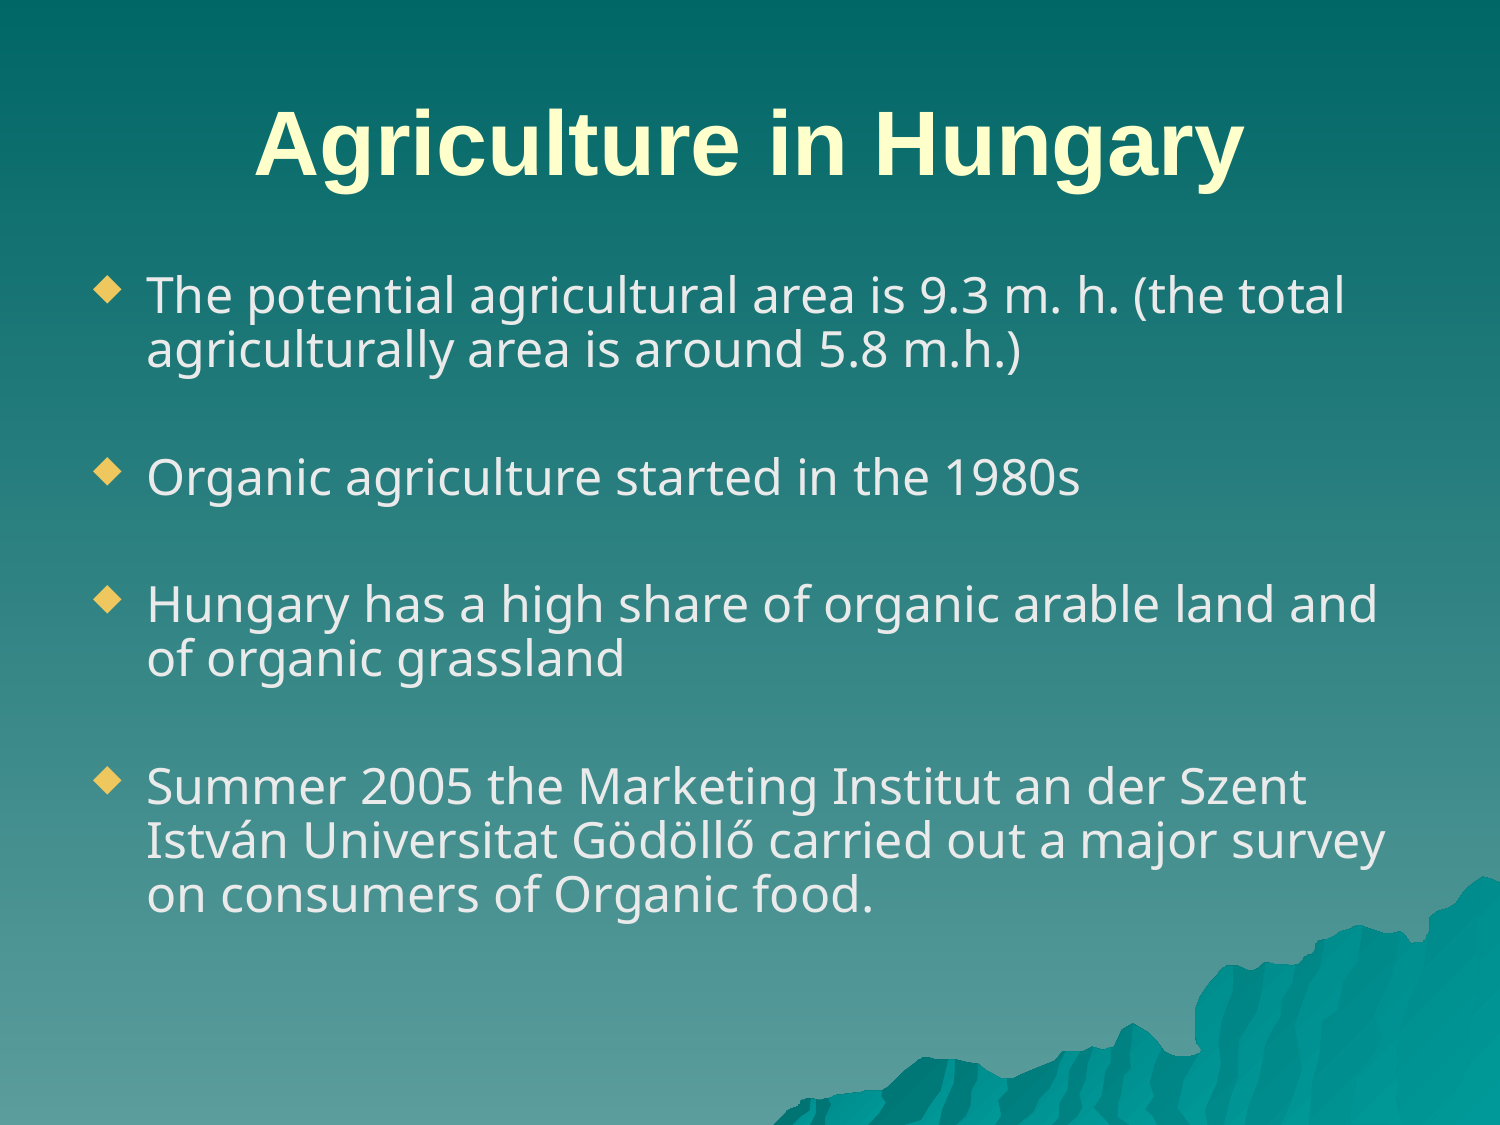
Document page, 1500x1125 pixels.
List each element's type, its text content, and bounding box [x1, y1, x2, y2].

list The potential agricultural area is 9.3 m. h. (the total agriculturally area is around 5.8 m.h.) Organic agriculture started in the 1980s Hungary has a high share of organic arable land and of organic grassland Summer 2005 the Marketing Institut an der Szent István Universitat Gödöllő carried out a major survey on consumers of Organic food. [75, 262, 1436, 1083]
title Agriculture in Hungary [75, 45, 1425, 233]
